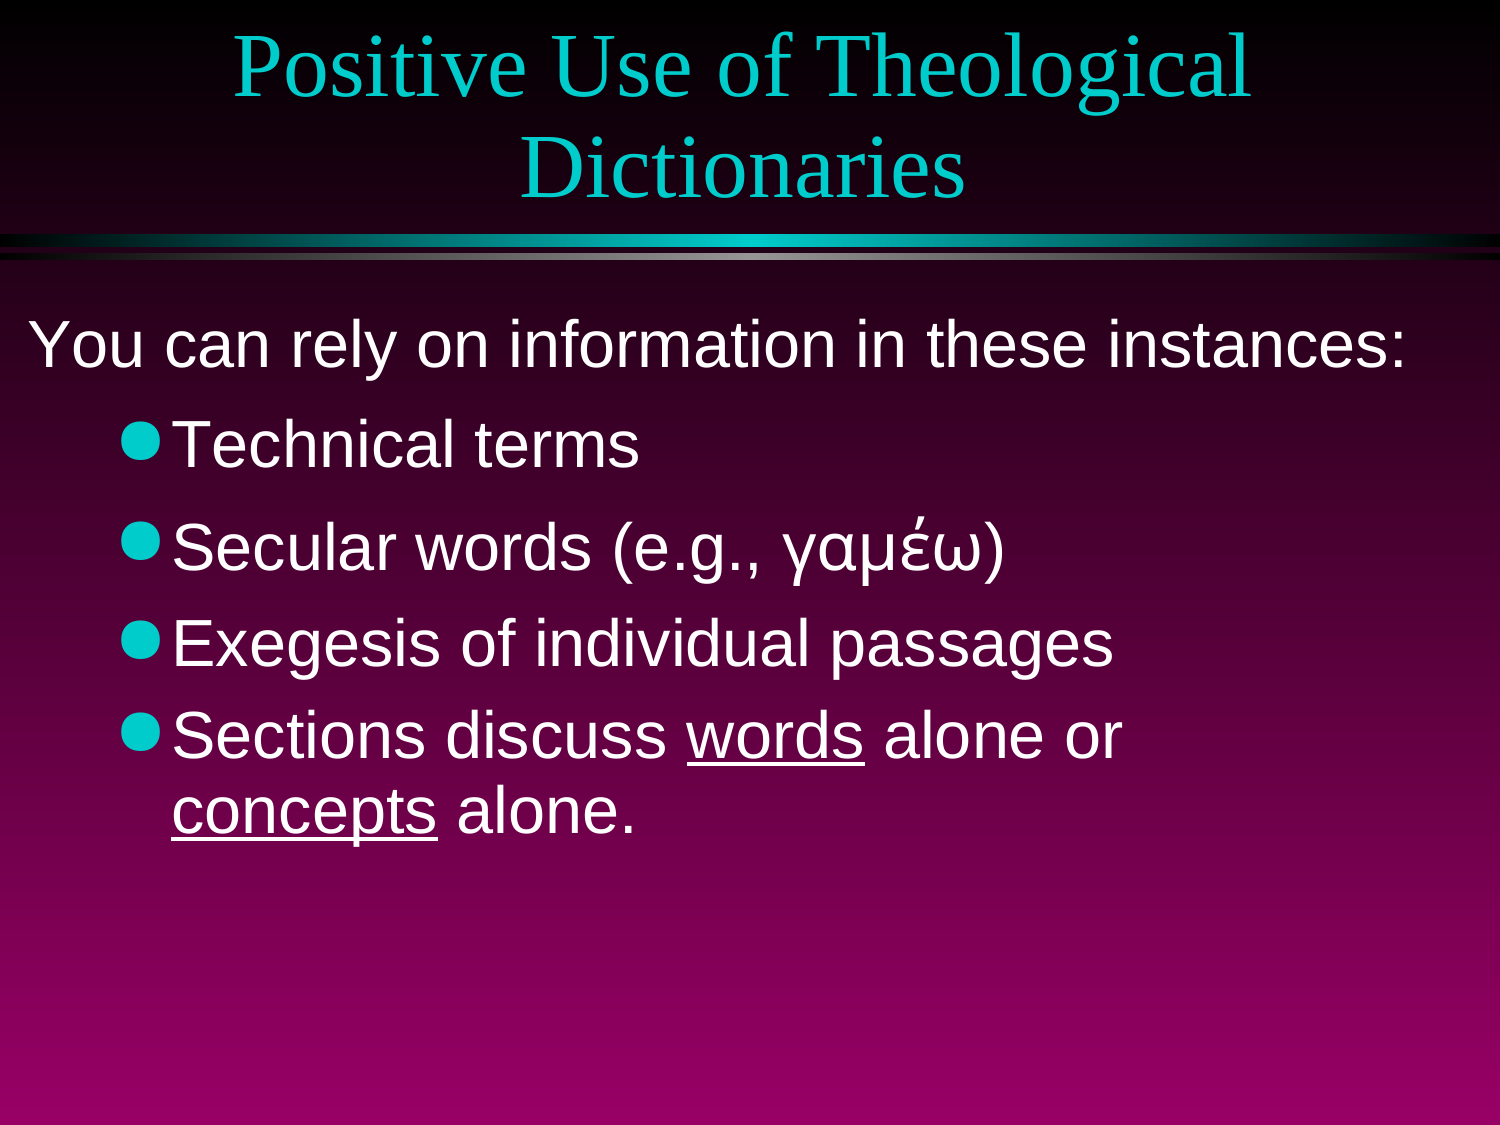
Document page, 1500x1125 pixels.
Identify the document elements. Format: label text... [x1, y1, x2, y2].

text_box You can rely on information in these instances: [12, 299, 1463, 390]
list Technical terms Secular words (e.g., γαμέω) Exegesis of individual passages Sections discuss words alone or concepts alone. [99, 399, 1388, 1001]
title Positive Use of Theological Dictionaries [99, 5, 1388, 225]
